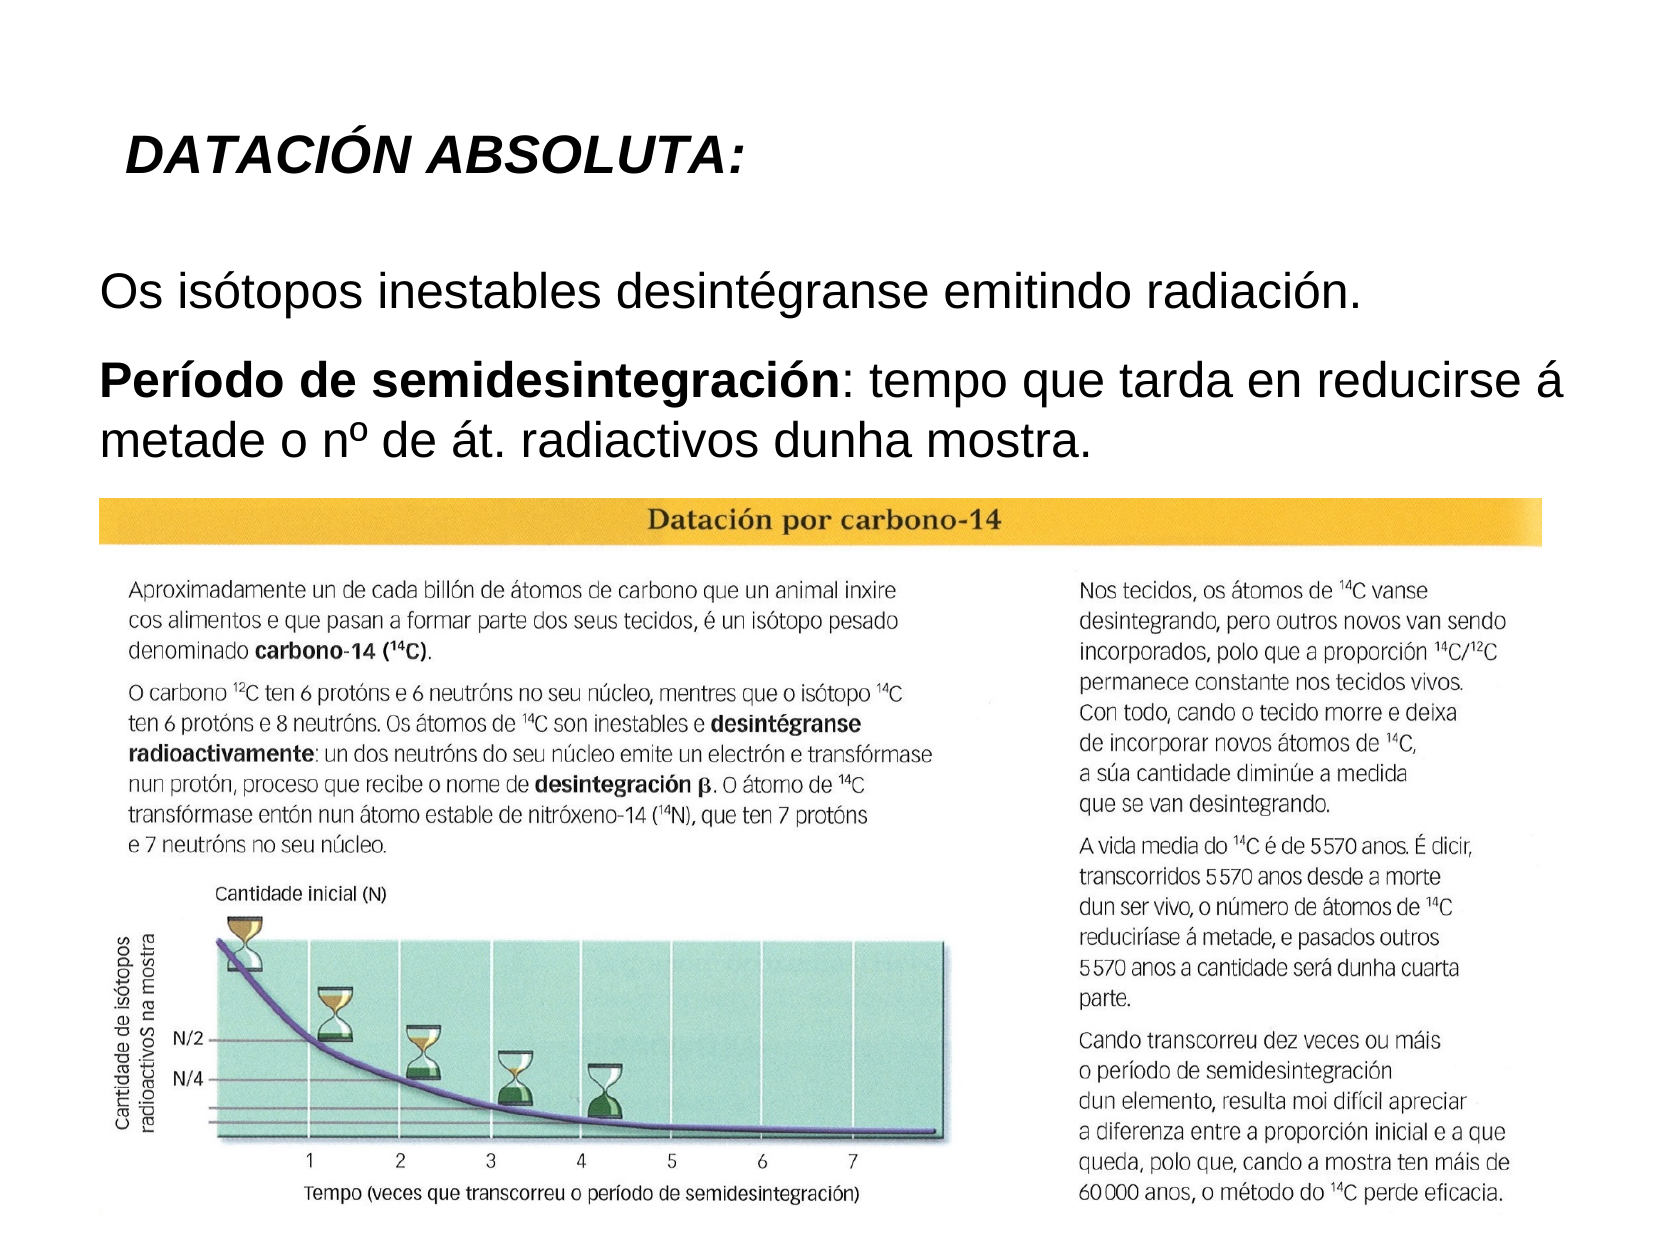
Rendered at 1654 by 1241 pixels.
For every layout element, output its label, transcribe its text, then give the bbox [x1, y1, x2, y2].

picture [99, 498, 1542, 1215]
list Os isótopos inestables desintégranse emitindo radiación. Período de semidesintegración: tempo que tarda en reducirse á metade o nº de át. radiactivos dunha mostra. [99, 258, 1588, 499]
text_box DATACIÓN ABSOLUTA: [124, 123, 1614, 187]
